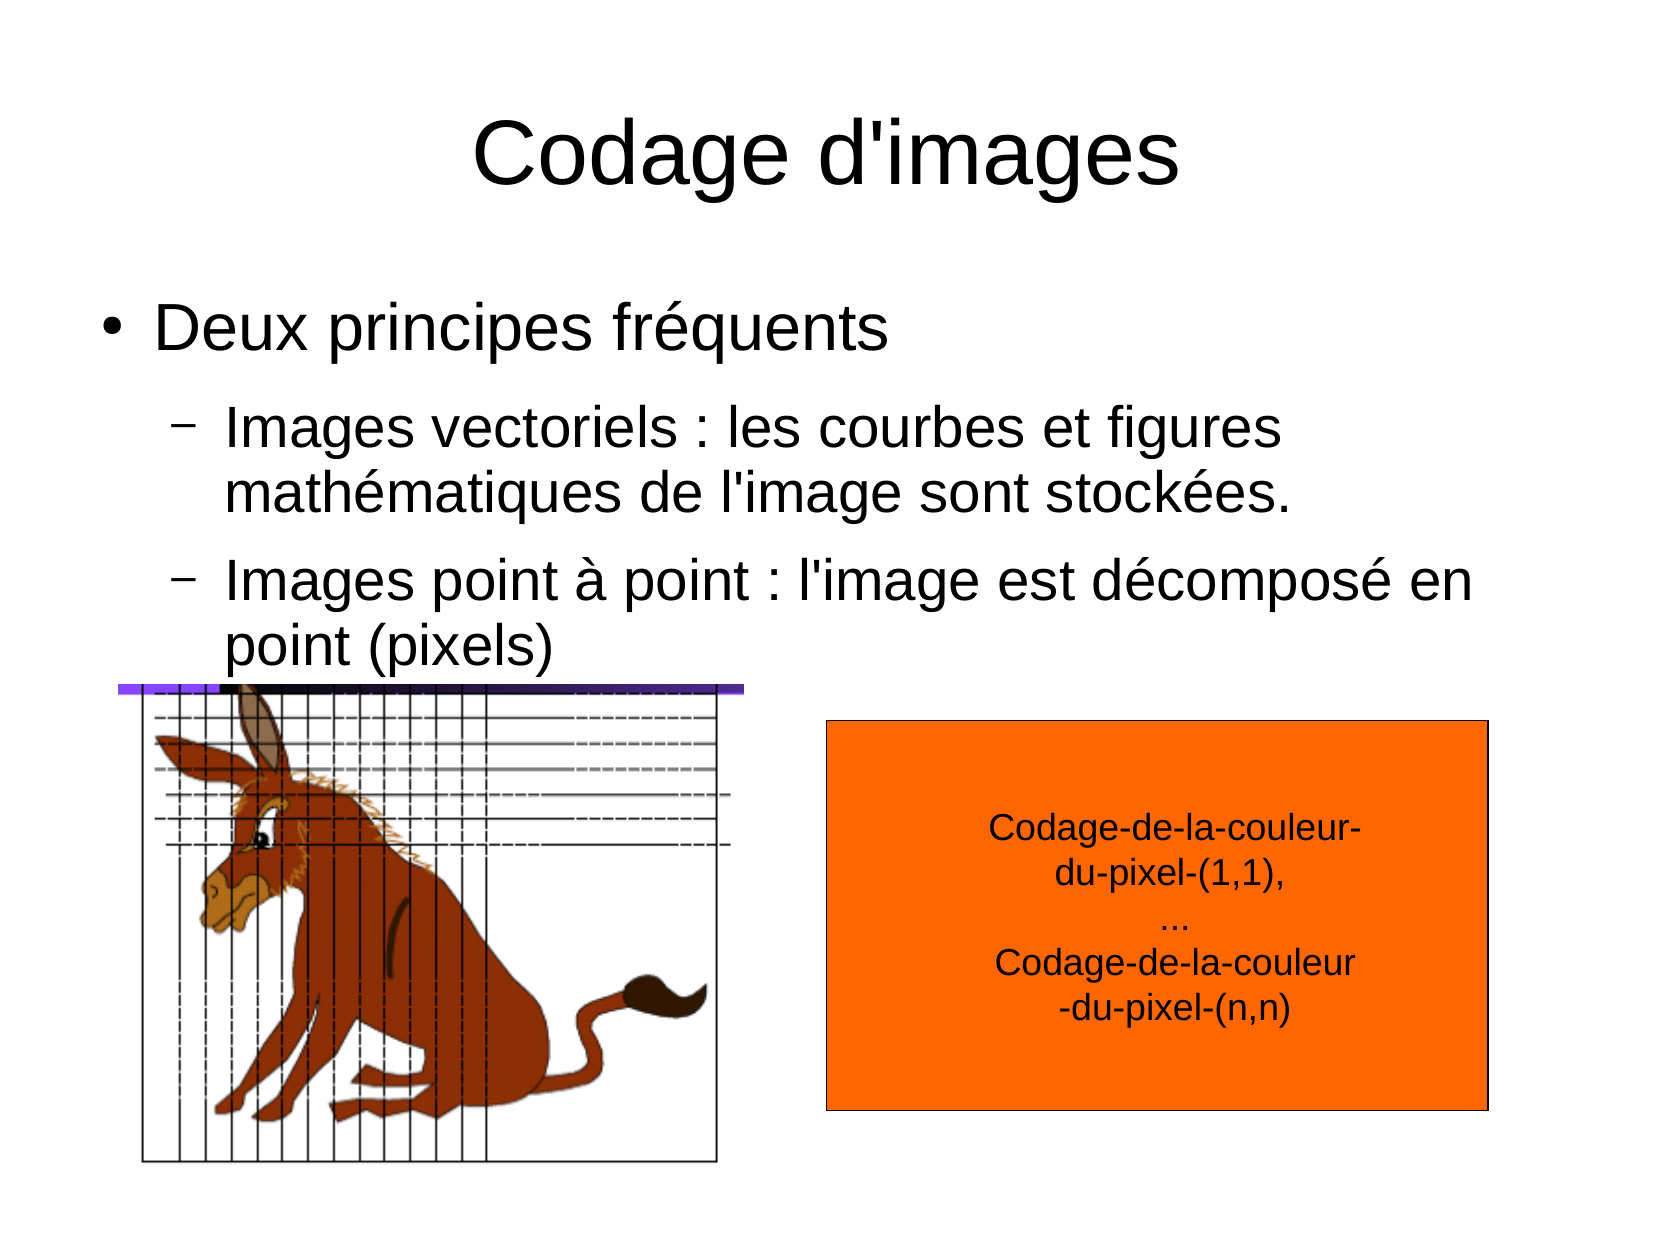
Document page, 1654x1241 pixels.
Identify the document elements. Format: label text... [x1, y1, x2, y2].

title Codage d'images [82, 49, 1571, 257]
picture [118, 684, 744, 1176]
list Deux principes fréquents Images vectoriels : les courbes et figures mathématiques de l'image sont stockées. Images point à point : l'image est décomposé en point (pixels) [82, 290, 1571, 1109]
text_box Codage-de-la-couleur- du-pixel-(1,1), ... Codage-de-la-couleur -du-pixel-(n,n) [826, 720, 1489, 1111]
